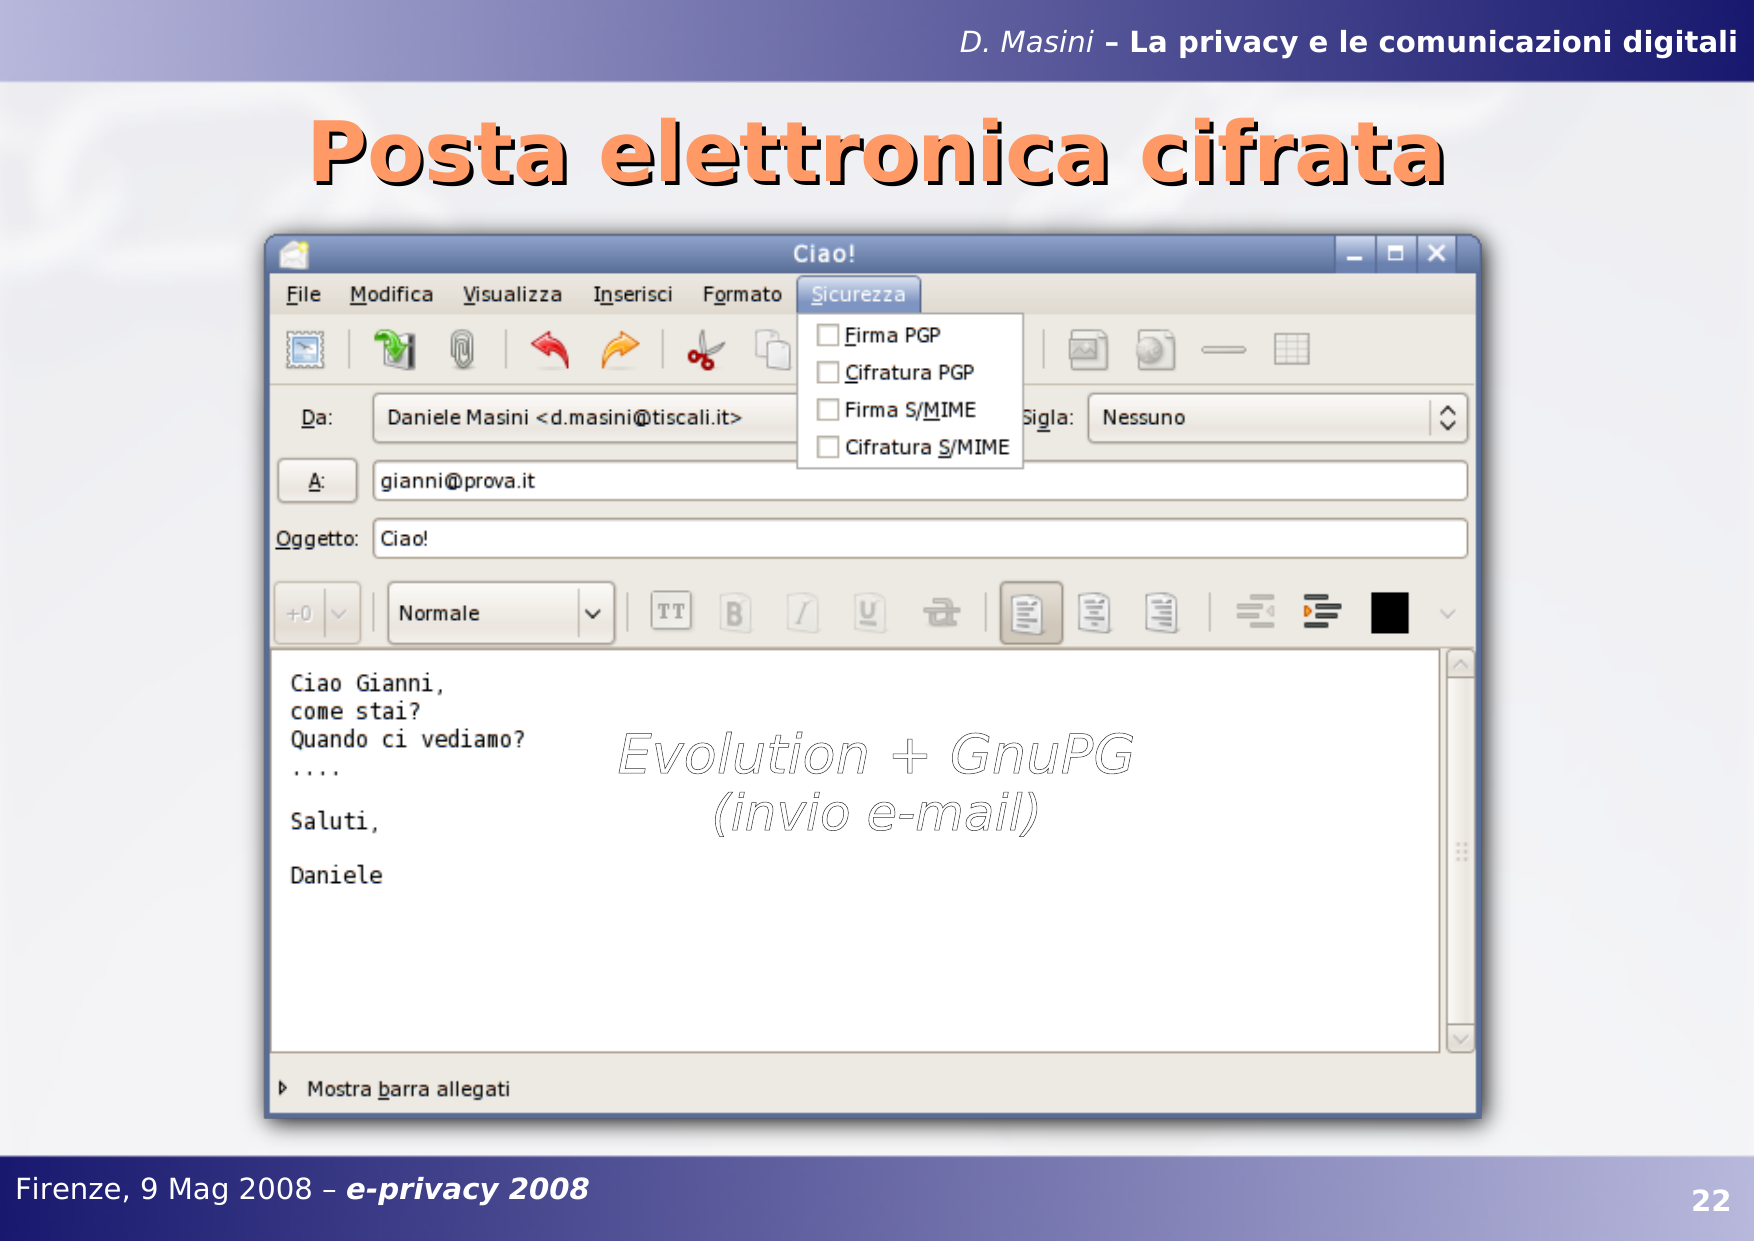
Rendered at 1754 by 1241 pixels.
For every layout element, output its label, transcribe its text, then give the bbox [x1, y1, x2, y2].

picture [0, 0, 1754, 1241]
title Posta elettronica cifrata [87, 49, 1667, 257]
text_box Evolution + GnuPG (invio e-mail) [617, 724, 1137, 844]
